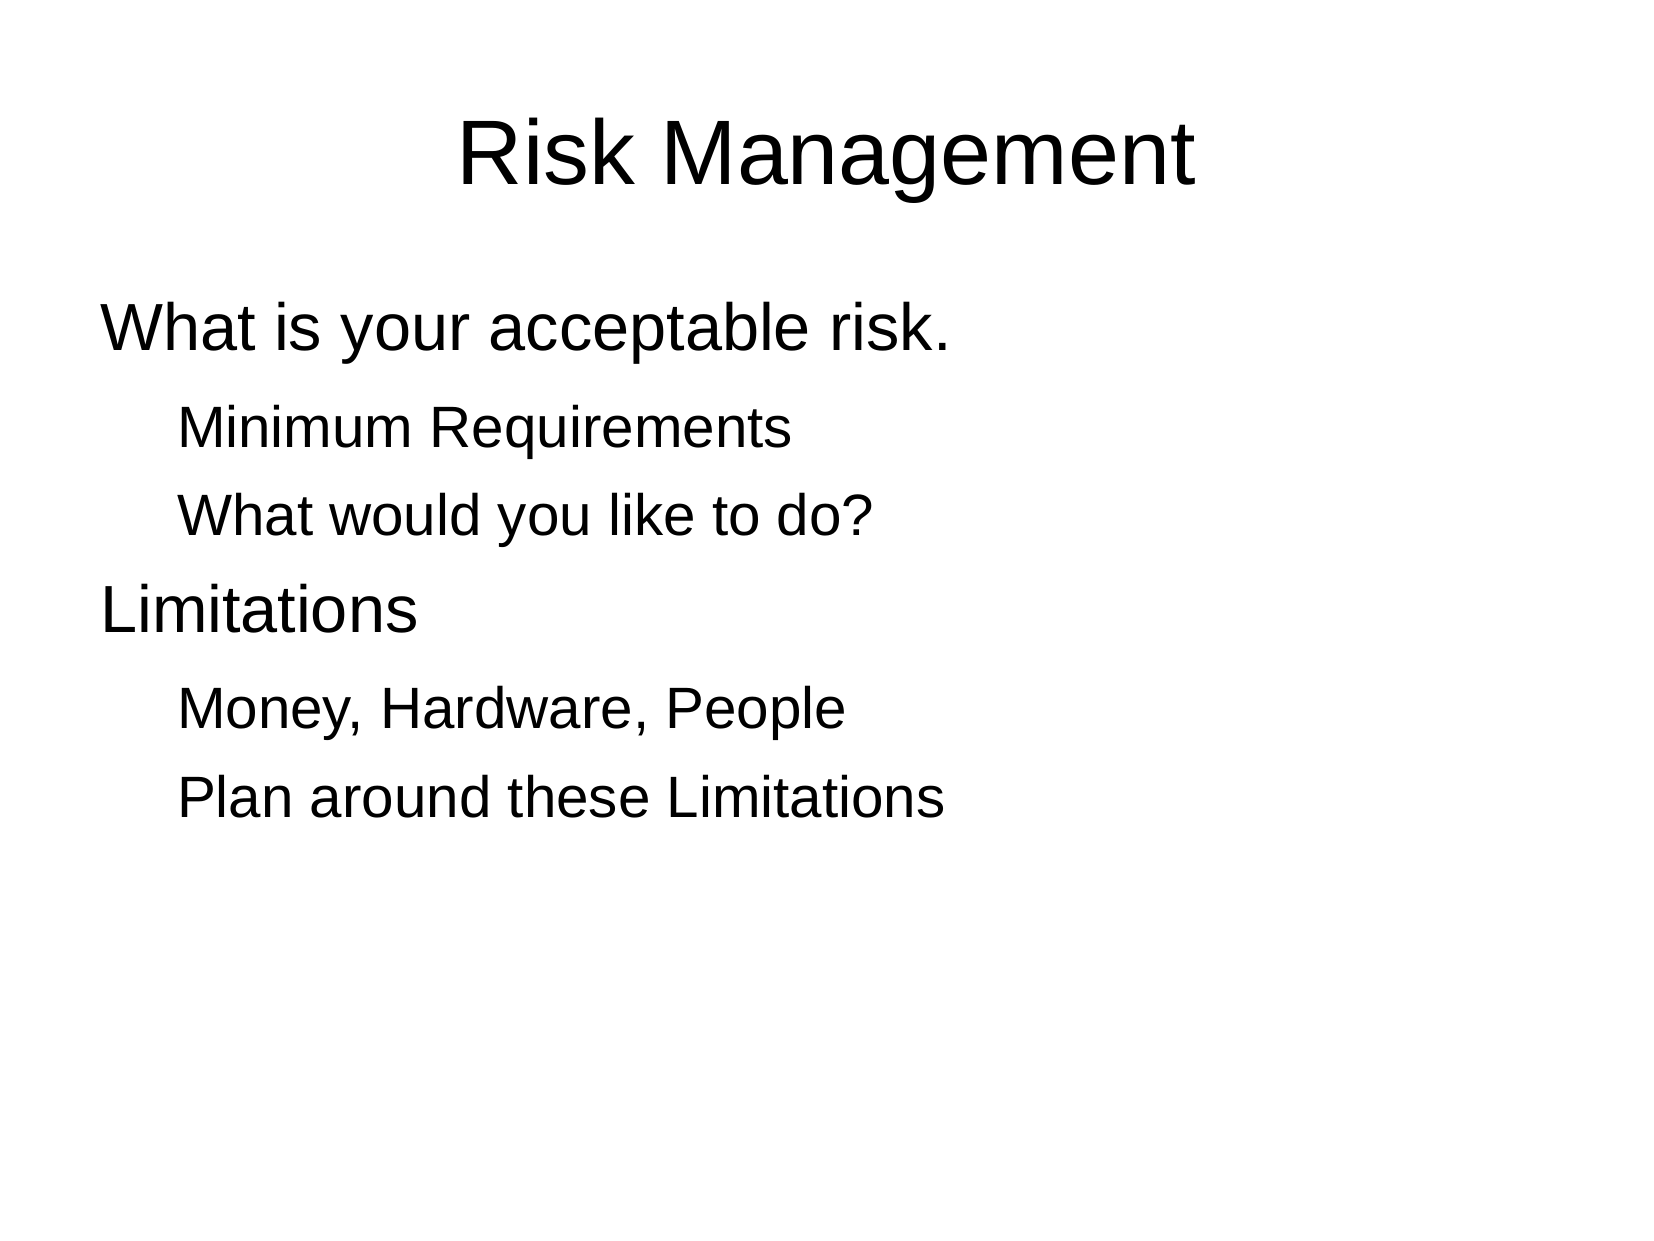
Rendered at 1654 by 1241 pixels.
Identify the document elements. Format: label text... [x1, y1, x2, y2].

list What is your acceptable risk. Minimum Requirements What would you like to do? Limitations Money, Hardware, People Plan around these Limitations [82, 290, 1571, 1094]
title Risk Management [82, 56, 1571, 250]
